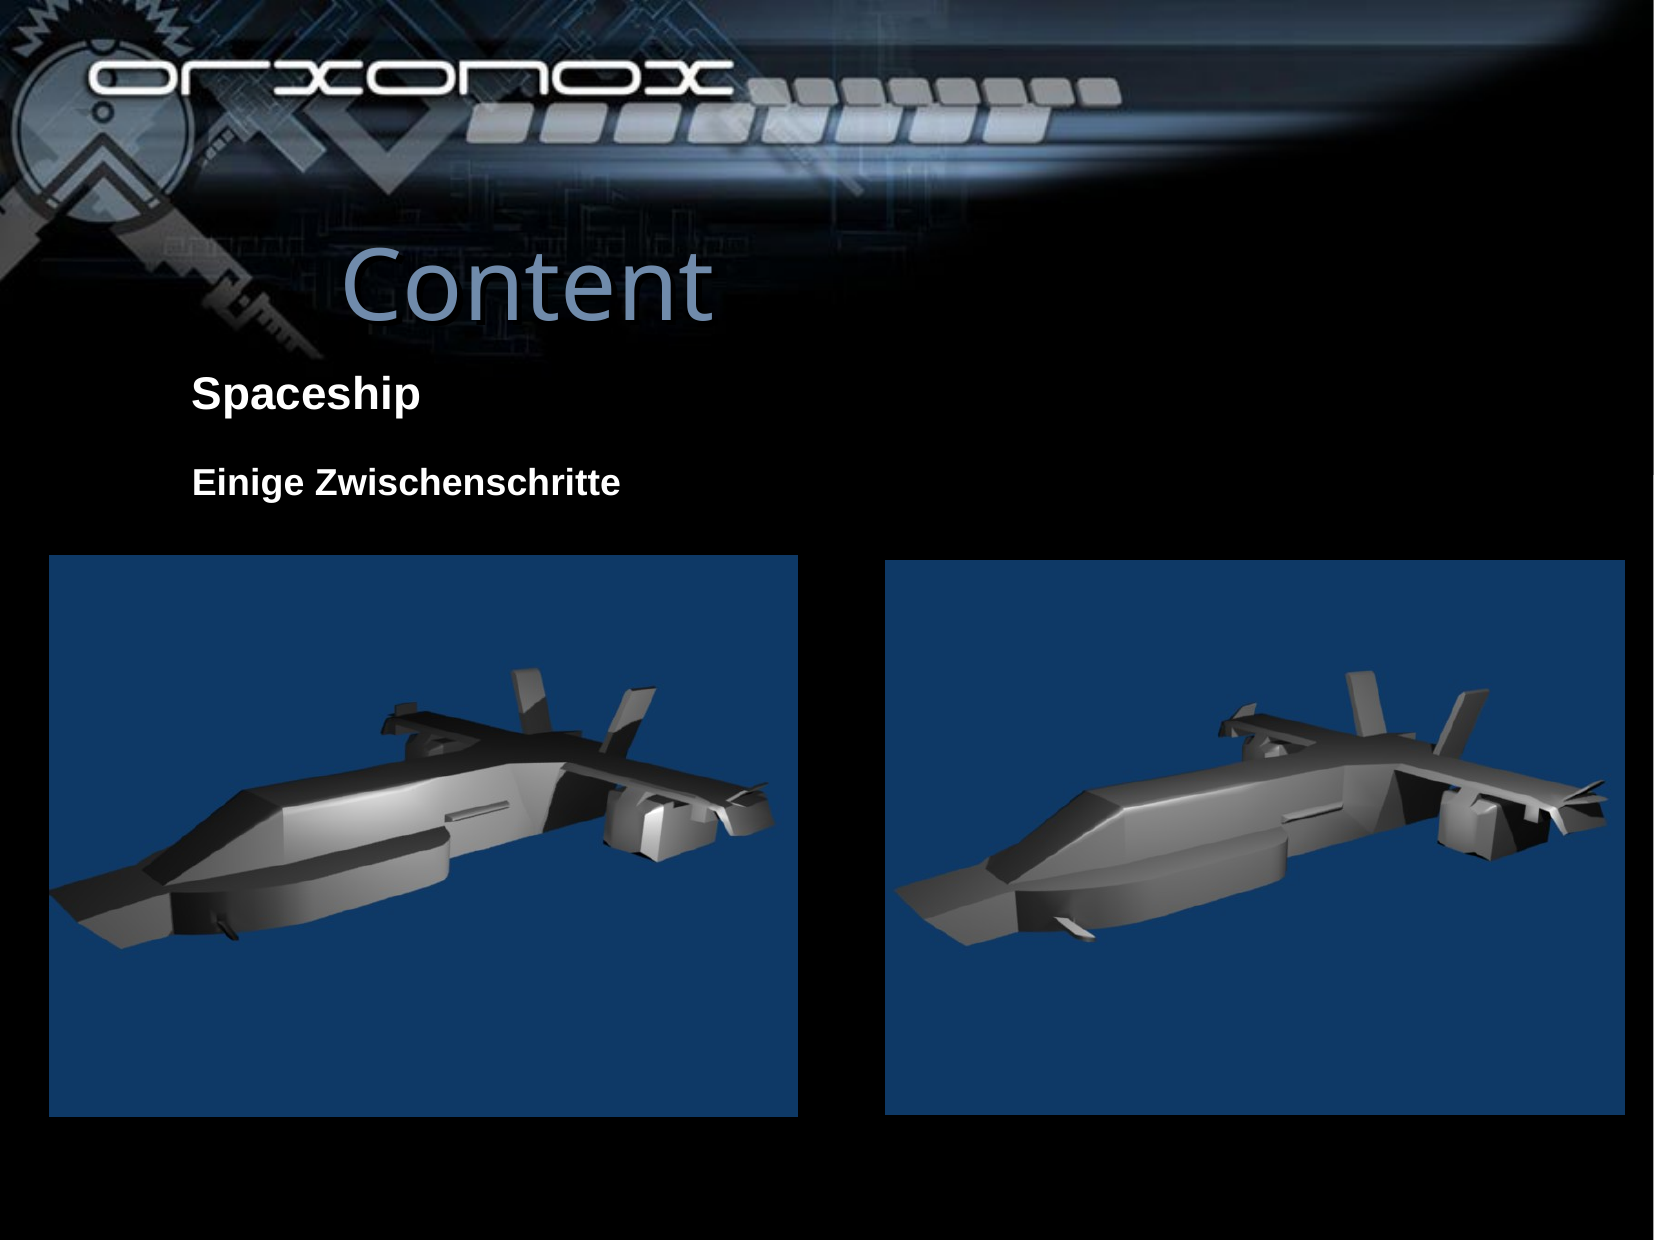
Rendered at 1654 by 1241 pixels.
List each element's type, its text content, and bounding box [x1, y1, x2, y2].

text_box Spaceship Einige Zwischenschritte [177, 360, 1418, 576]
picture [49, 555, 798, 1117]
picture [885, 560, 1625, 1115]
picture [0, 0, 1654, 475]
text_box Content [324, 205, 1300, 261]
